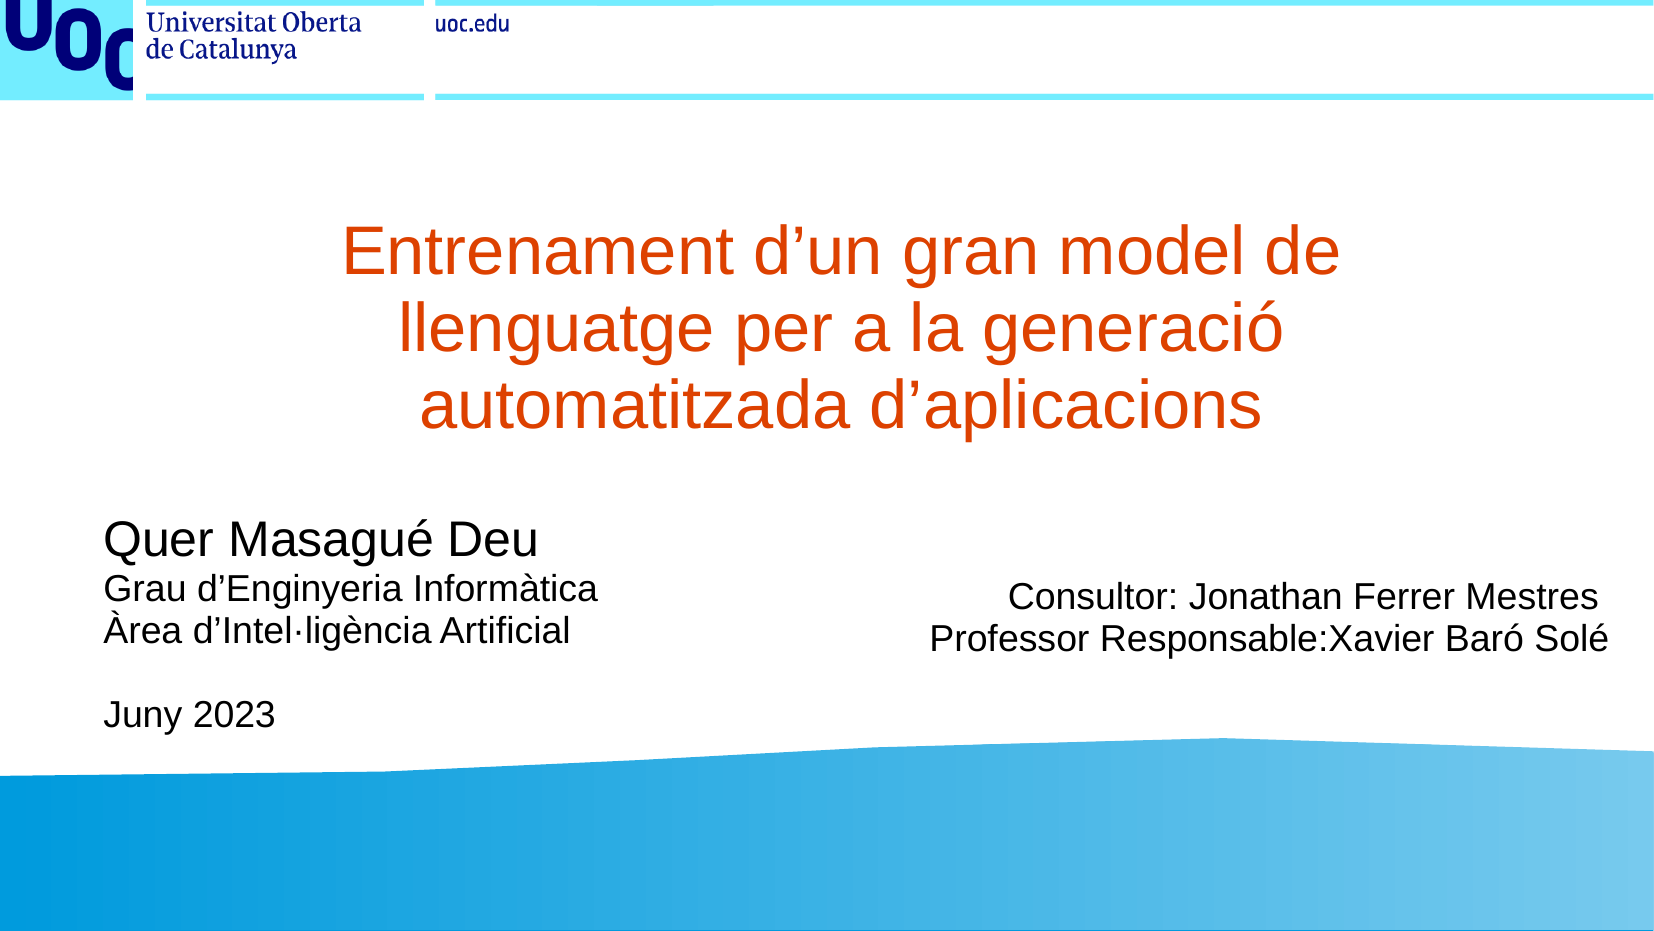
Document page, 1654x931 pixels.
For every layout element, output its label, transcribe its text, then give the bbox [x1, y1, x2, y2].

text_box Consultor: Jonathan Ferrer Mestres Professor Responsable:Xavier Baró Solé [856, 470, 1625, 709]
text_box Quer Masagué Deu Grau d’Enginyeria Informàtica Àrea d’Intel·ligència Artificial Juny 2023 [88, 504, 768, 827]
picture [0, 0, 1654, 105]
title Entrenament d’un gran model de llenguatge per a la generació automatitzada d’aplicacions [177, 212, 1506, 443]
